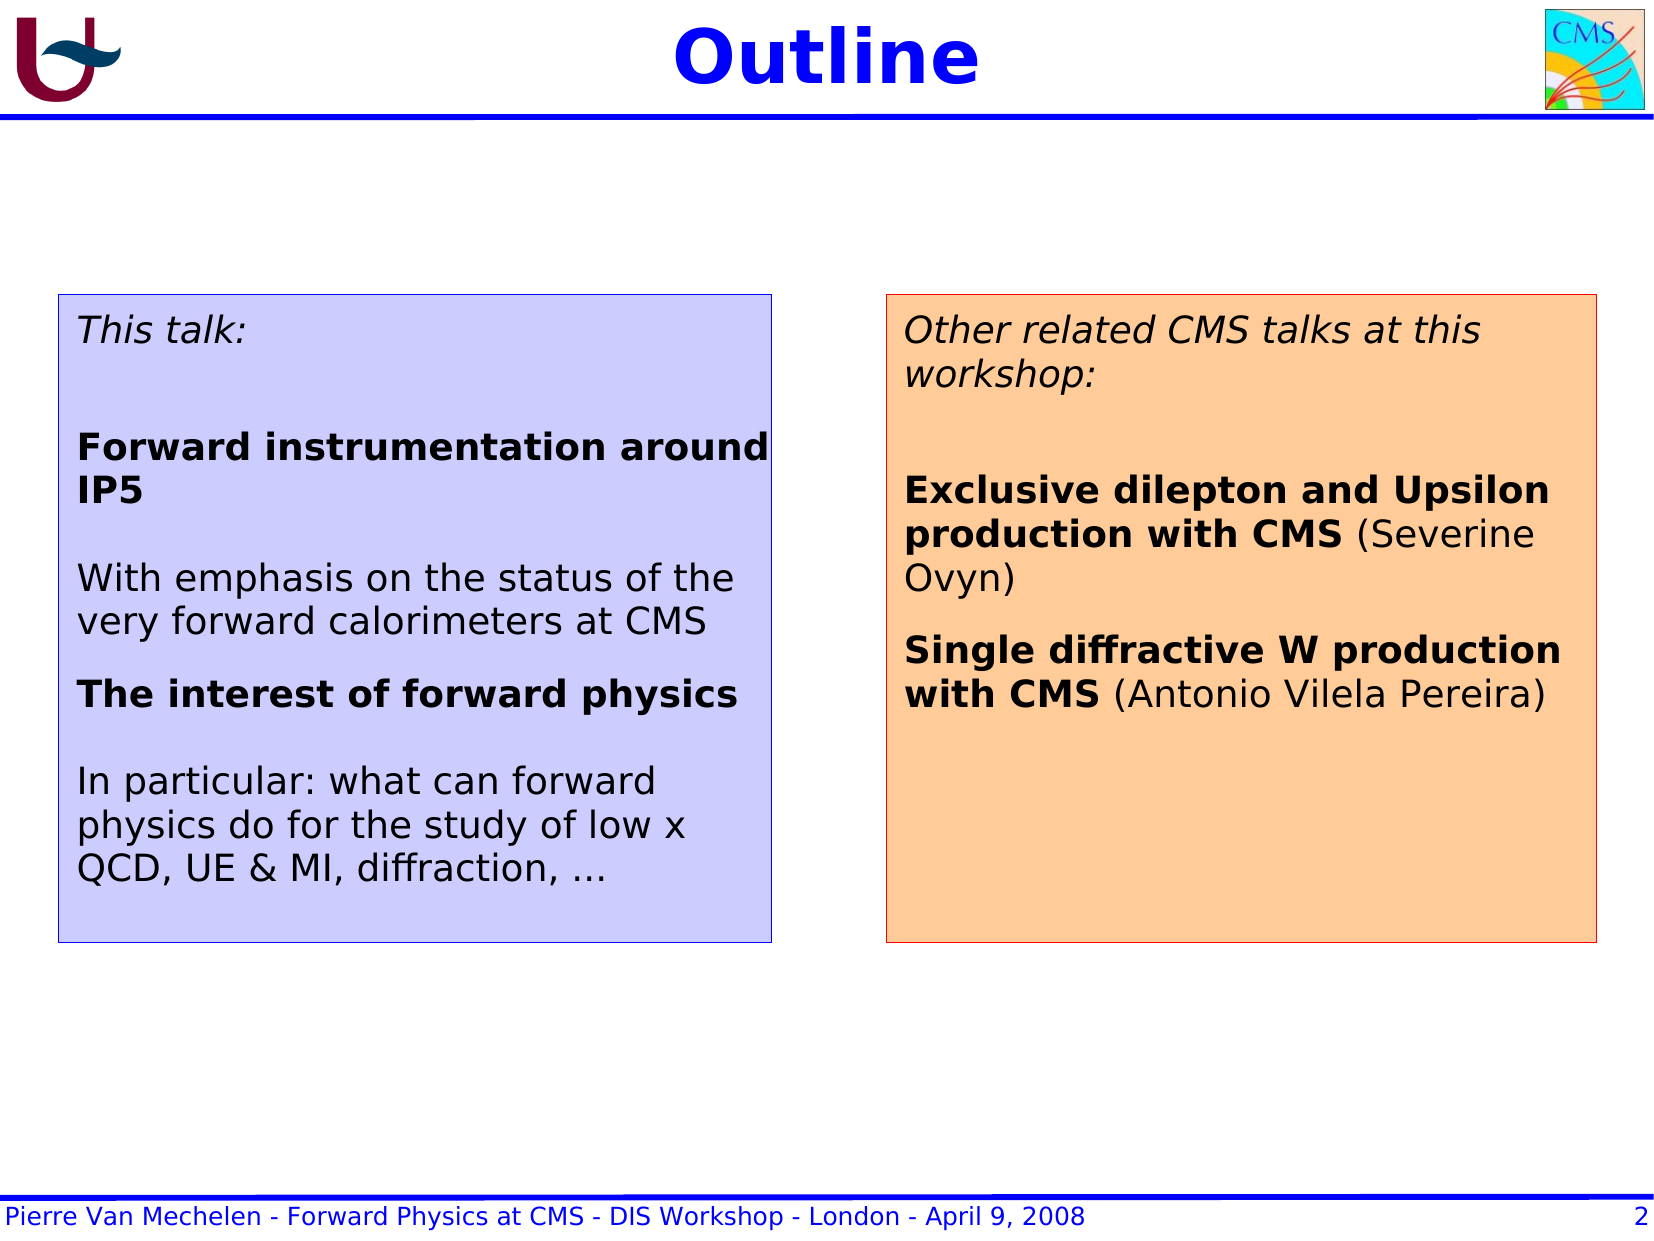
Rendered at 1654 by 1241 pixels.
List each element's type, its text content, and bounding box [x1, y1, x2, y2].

picture [1545, 9, 1645, 110]
list Other related CMS talks at this workshop: Exclusive dilepton and Upsilon production with CMS (Severine Ovyn) Single diffractive W production with CMS (Antonio Vilela Pereira) [886, 294, 1597, 943]
title Outline [147, 8, 1506, 107]
list This talk: Forward instrumentation around IP5 With emphasis on the status of the very forward calorimeters at CMS The interest of forward physics In particular: what can forward physics do for the study of low x QCD, UE & MI, diffraction, ... [58, 294, 772, 943]
picture [9, 10, 128, 109]
